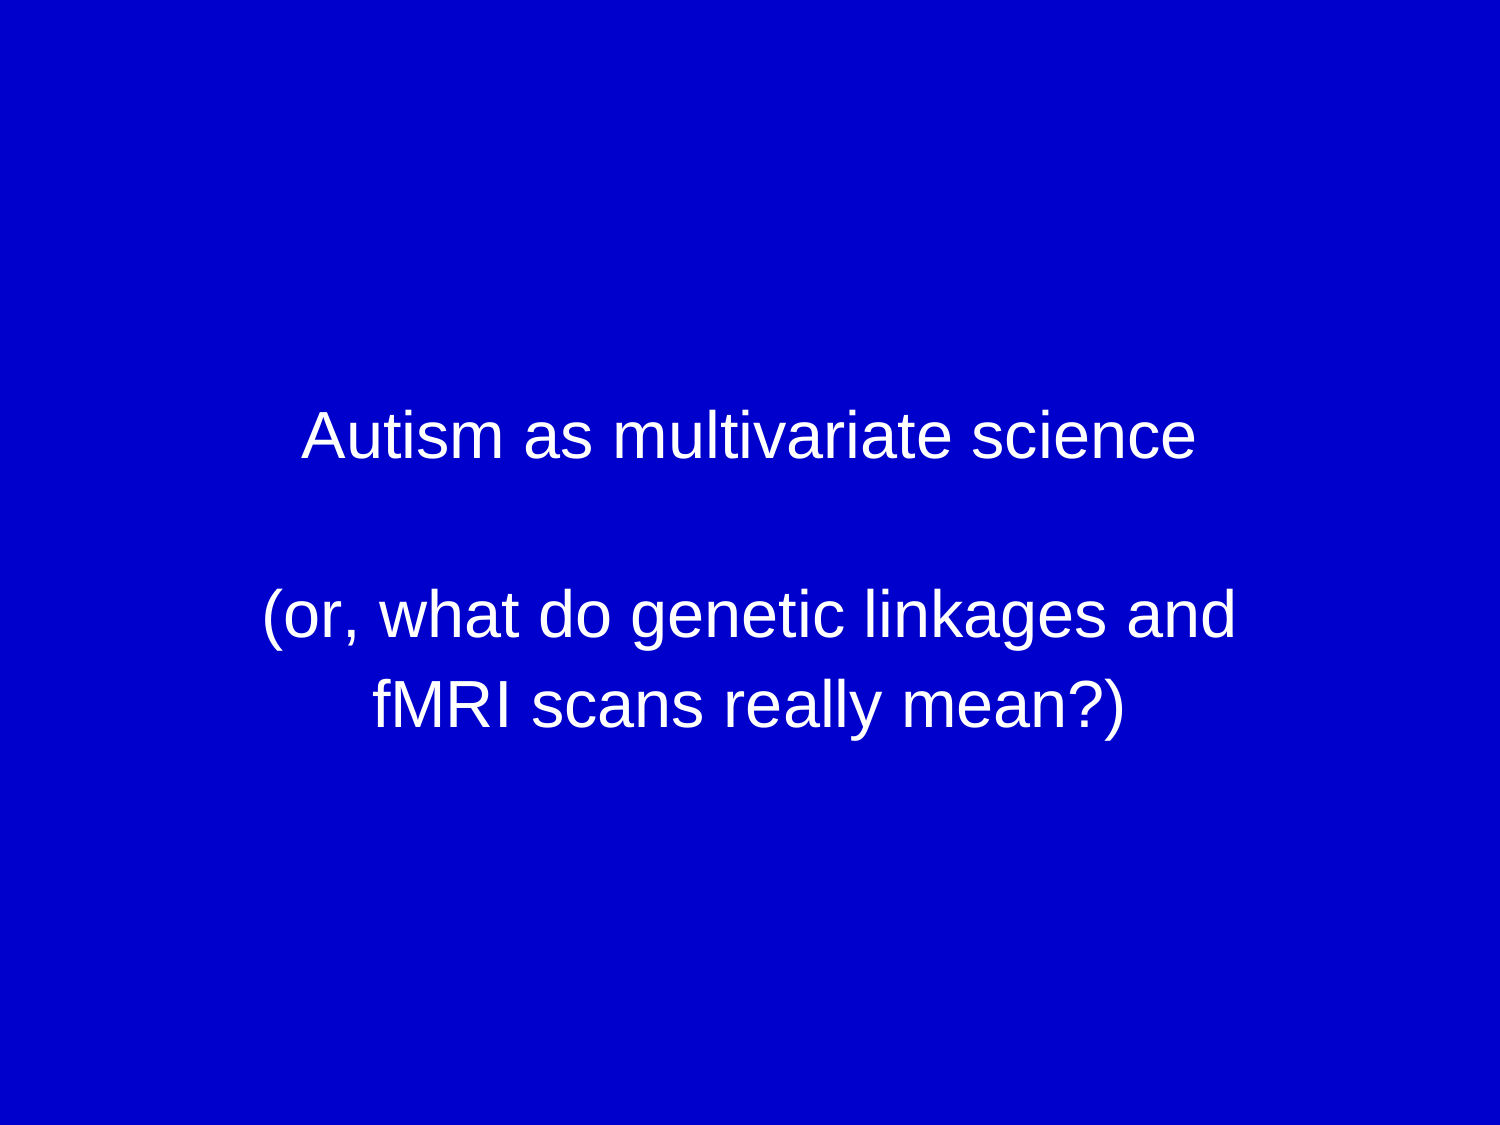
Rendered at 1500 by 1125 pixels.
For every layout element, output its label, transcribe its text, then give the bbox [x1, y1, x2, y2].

title Autism as multivariate science (or, what do genetic linkages and fMRI scans really mean?) [0, 0, 1500, 1125]
